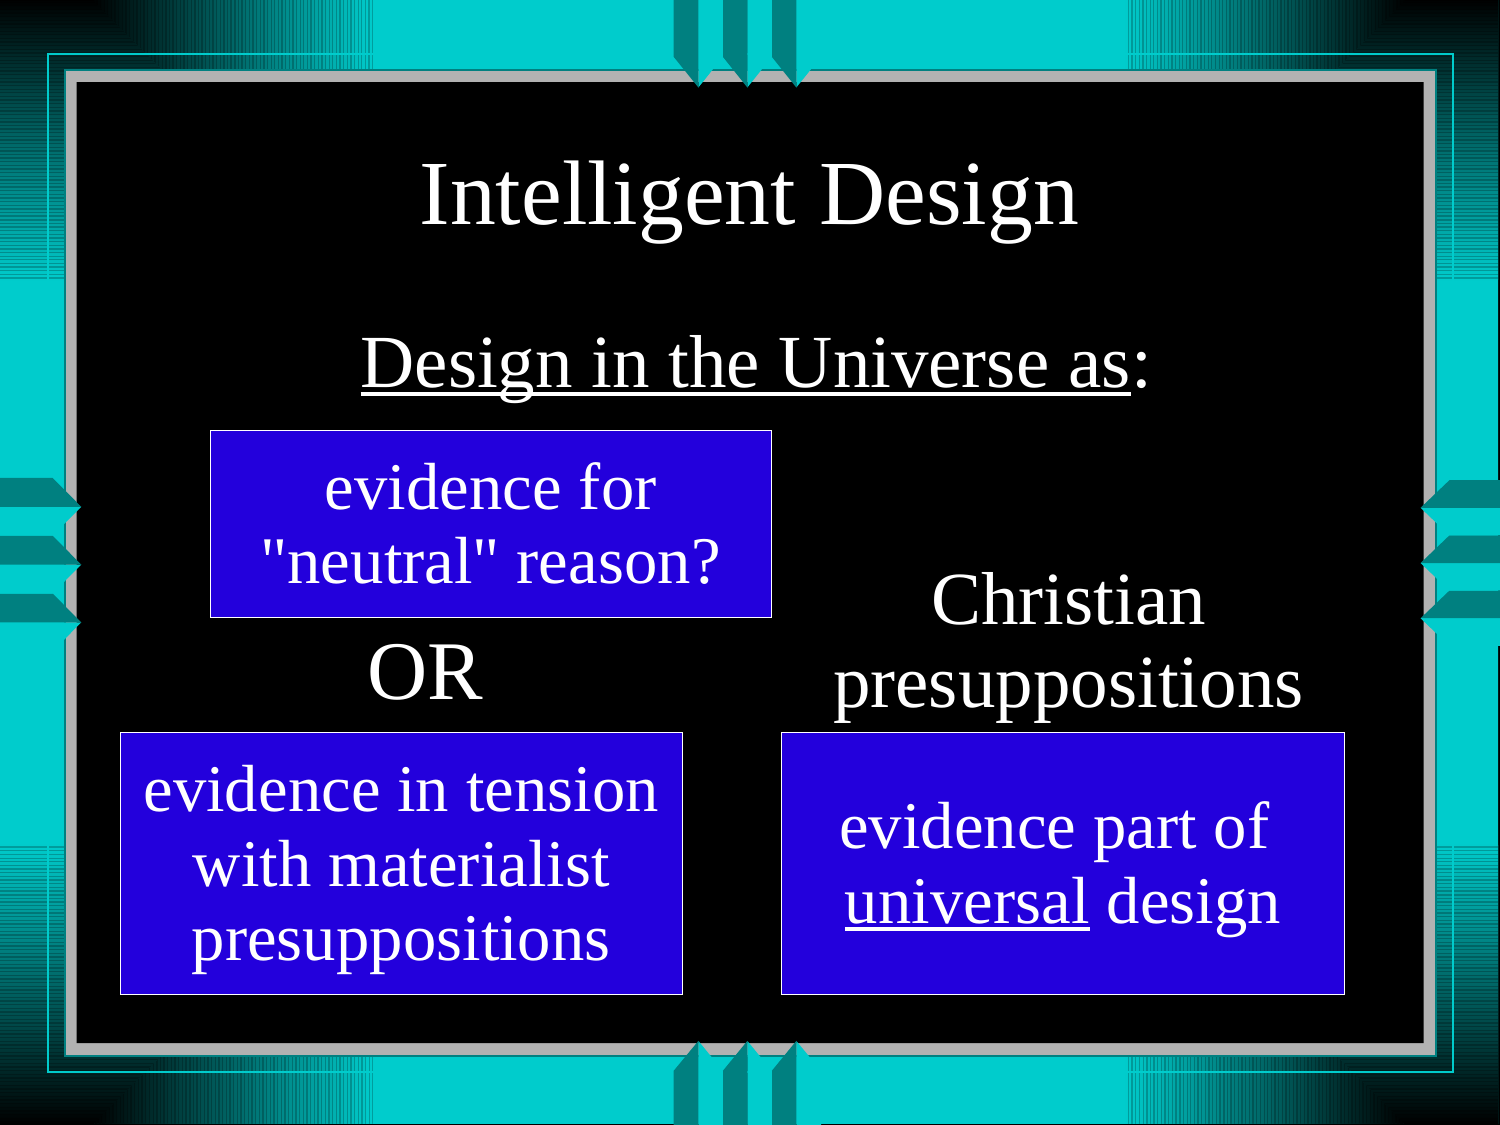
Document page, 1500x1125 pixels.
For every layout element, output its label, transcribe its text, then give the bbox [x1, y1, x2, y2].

title Intelligent Design [112, 99, 1388, 288]
text_box Design in the Universe as: [310, 313, 1203, 412]
text_box Christian presuppositions [787, 550, 1351, 732]
text_box evidence part of universal design [781, 732, 1345, 995]
text_box evidence in tension with materialist presuppositions [120, 732, 683, 995]
text_box evidence for "neutral" reason? [210, 430, 772, 618]
text_box OR [294, 617, 557, 725]
